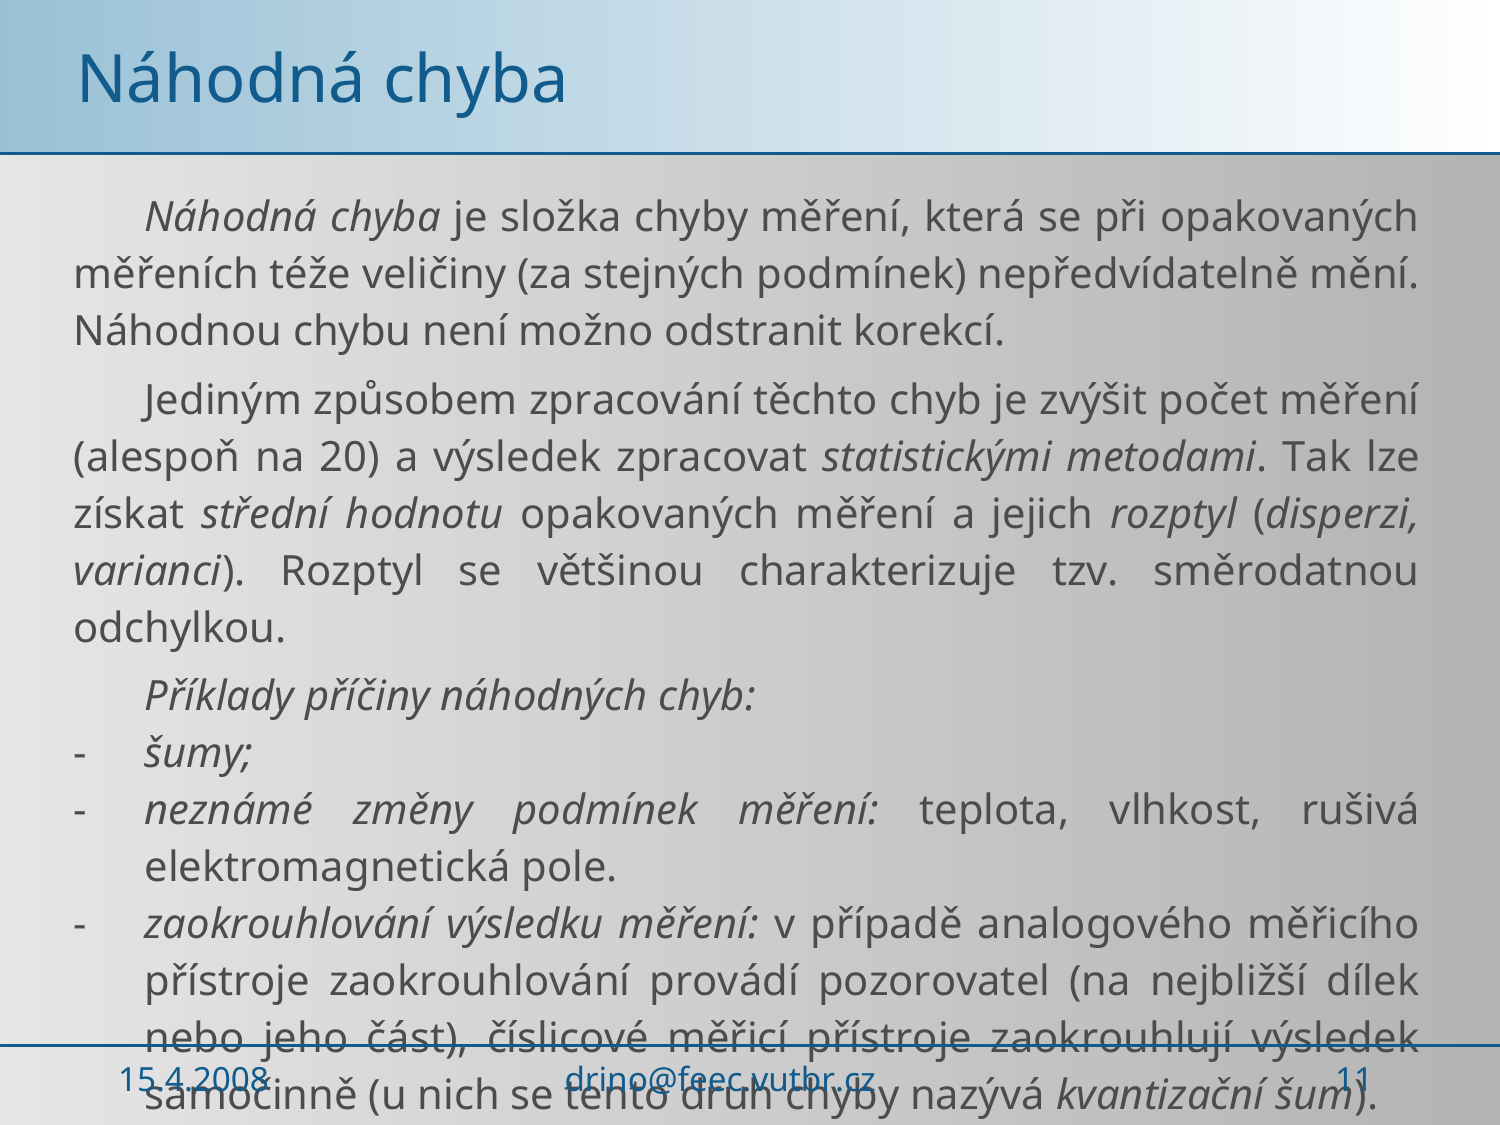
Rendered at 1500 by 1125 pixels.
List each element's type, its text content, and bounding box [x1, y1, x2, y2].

text_box drino@feec.vutbr.cz [454, 1049, 987, 1125]
text_box 15.4.2008 [103, 1049, 432, 1125]
text_box Náhodná chyba je složka chyby měření, která se při opakovaných měřeních téže veličiny (za stejných podmínek) nepředvídatelně mění. Náhodnou chybu není možno odstranit korekcí. Jediným způsobem zpracování těchto chyb je zvýšit počet měření (alespoň na 20) a výsledek zpracovat statistickými metodami. Tak lze získat střední hodnotu opakovaných měření a jejich rozptyl (disperzi, varianci). Rozptyl se většinou charakterizuje tzv. směrodatnou odchylkou. Příklady příčiny náhodných chyb: - šumy; - neznámé změny podmínek měření: teplota, vlhkost, rušivá elektromagnetická pole. - zaokrouhlování výsledku měření: v případě analogového měřicího přístroje zaokrouhlování provádí pozorovatel (na nejbližší dílek nebo jeho část), číslicové měřicí přístroje zaokrouhlují výsledek samočinně (u nich se tento druh chyby nazývá kvantizační šum). [59, 178, 1442, 1044]
title Náhodná chyba [0, 0, 1500, 152]
text_box <číslo> [1075, 1049, 1388, 1125]
